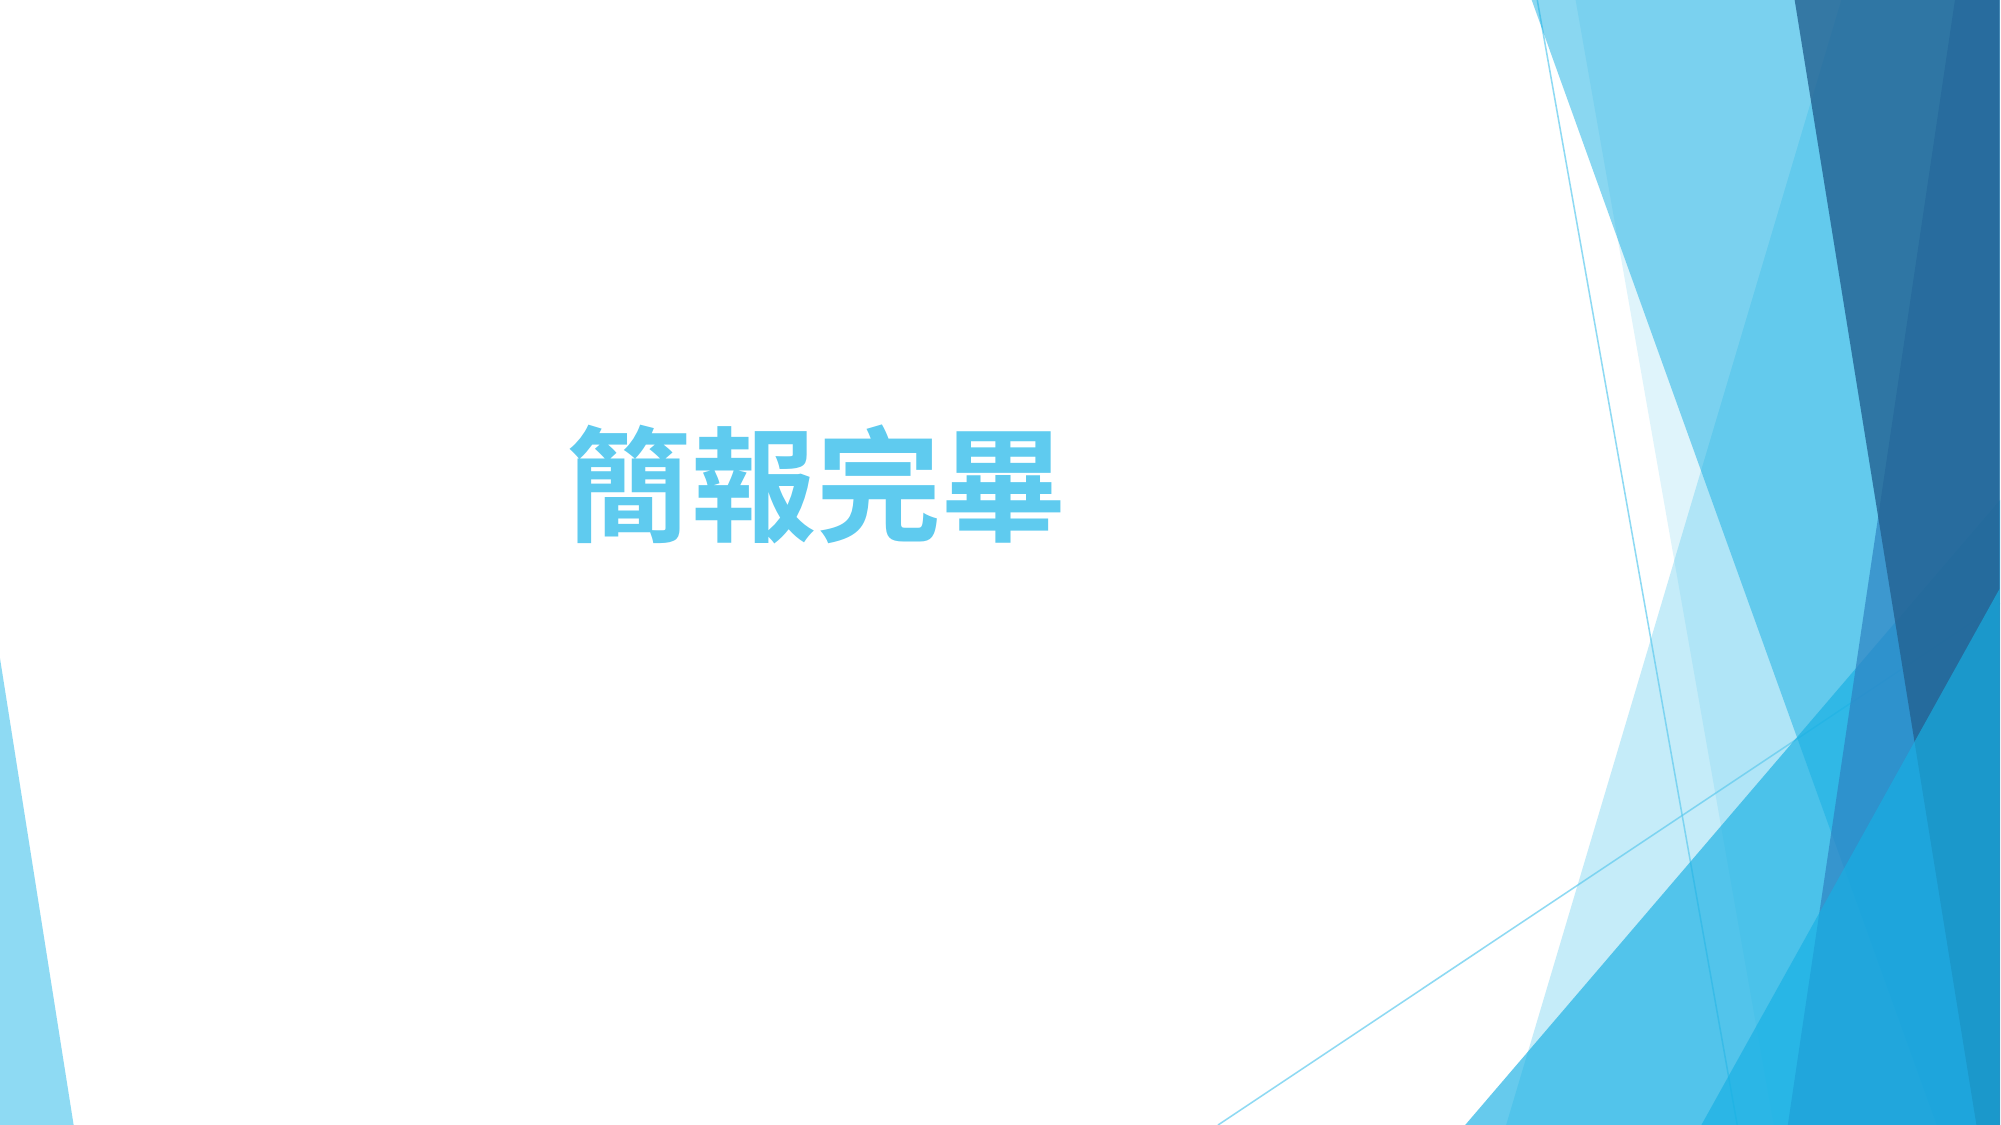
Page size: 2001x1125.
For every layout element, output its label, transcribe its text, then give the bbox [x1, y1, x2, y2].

title 簡報完畢 [111, 99, 1522, 932]
